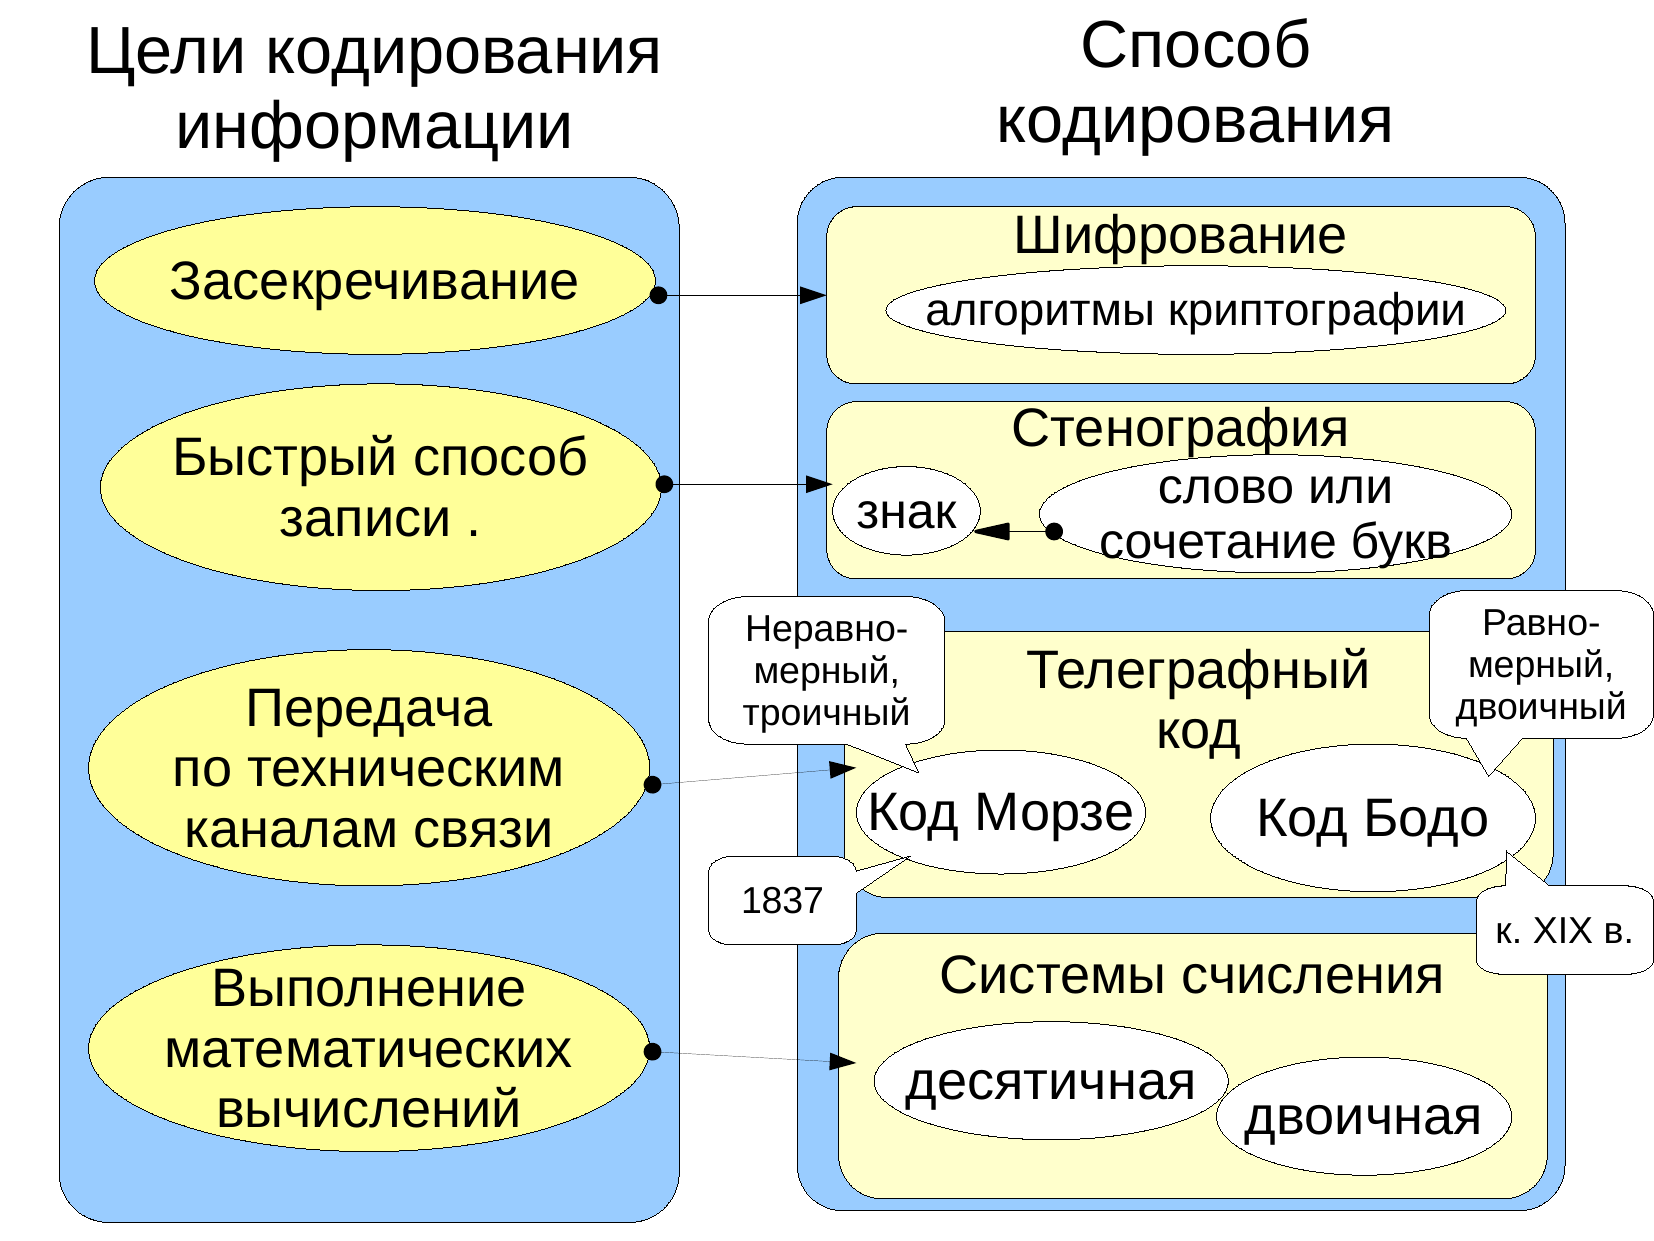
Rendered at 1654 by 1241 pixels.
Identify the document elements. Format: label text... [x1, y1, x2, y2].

text_box Передача по техническим каналам связи [88, 649, 650, 886]
text_box слово или сочетание букв [1039, 454, 1512, 573]
text_box Телеграфный код [844, 745, 901, 870]
text_box Засекречивание [94, 206, 656, 355]
text_box знак [832, 466, 981, 556]
text_box Цели кодирования информации [64, 5, 686, 171]
text_box Телеграфный код [1496, 739, 1554, 881]
text_box десятичная [874, 1021, 1229, 1140]
text_box Способ кодирования [885, 0, 1506, 165]
text_box [797, 975, 1566, 1211]
text_box [797, 745, 844, 772]
text_box [797, 890, 1476, 1061]
text_box [797, 771, 844, 857]
text_box Равно-мерный, двоичный [1429, 590, 1654, 777]
text_box Телеграфный код [863, 631, 1506, 898]
text_box к. XIX в. [1476, 850, 1654, 975]
text_box алгоритмы криптографии [885, 265, 1506, 355]
text_box [1545, 739, 1566, 885]
text_box Стенография [826, 401, 1536, 579]
text_box Код Морзе [856, 750, 1146, 875]
text_box двоичная [1216, 1057, 1512, 1176]
text_box 1837 [708, 856, 911, 945]
text_box Шифрование [826, 206, 1536, 384]
text_box Быстрый способ записи . [100, 383, 661, 591]
text_box Системы счисления [838, 933, 1548, 1199]
text_box Код Бодо [1210, 744, 1536, 892]
text_box Неравно-мерный, троичный [708, 596, 945, 773]
text_box Выполнение математических вычислений [88, 944, 650, 1152]
text_box [797, 177, 1566, 631]
text_box [59, 177, 680, 1223]
